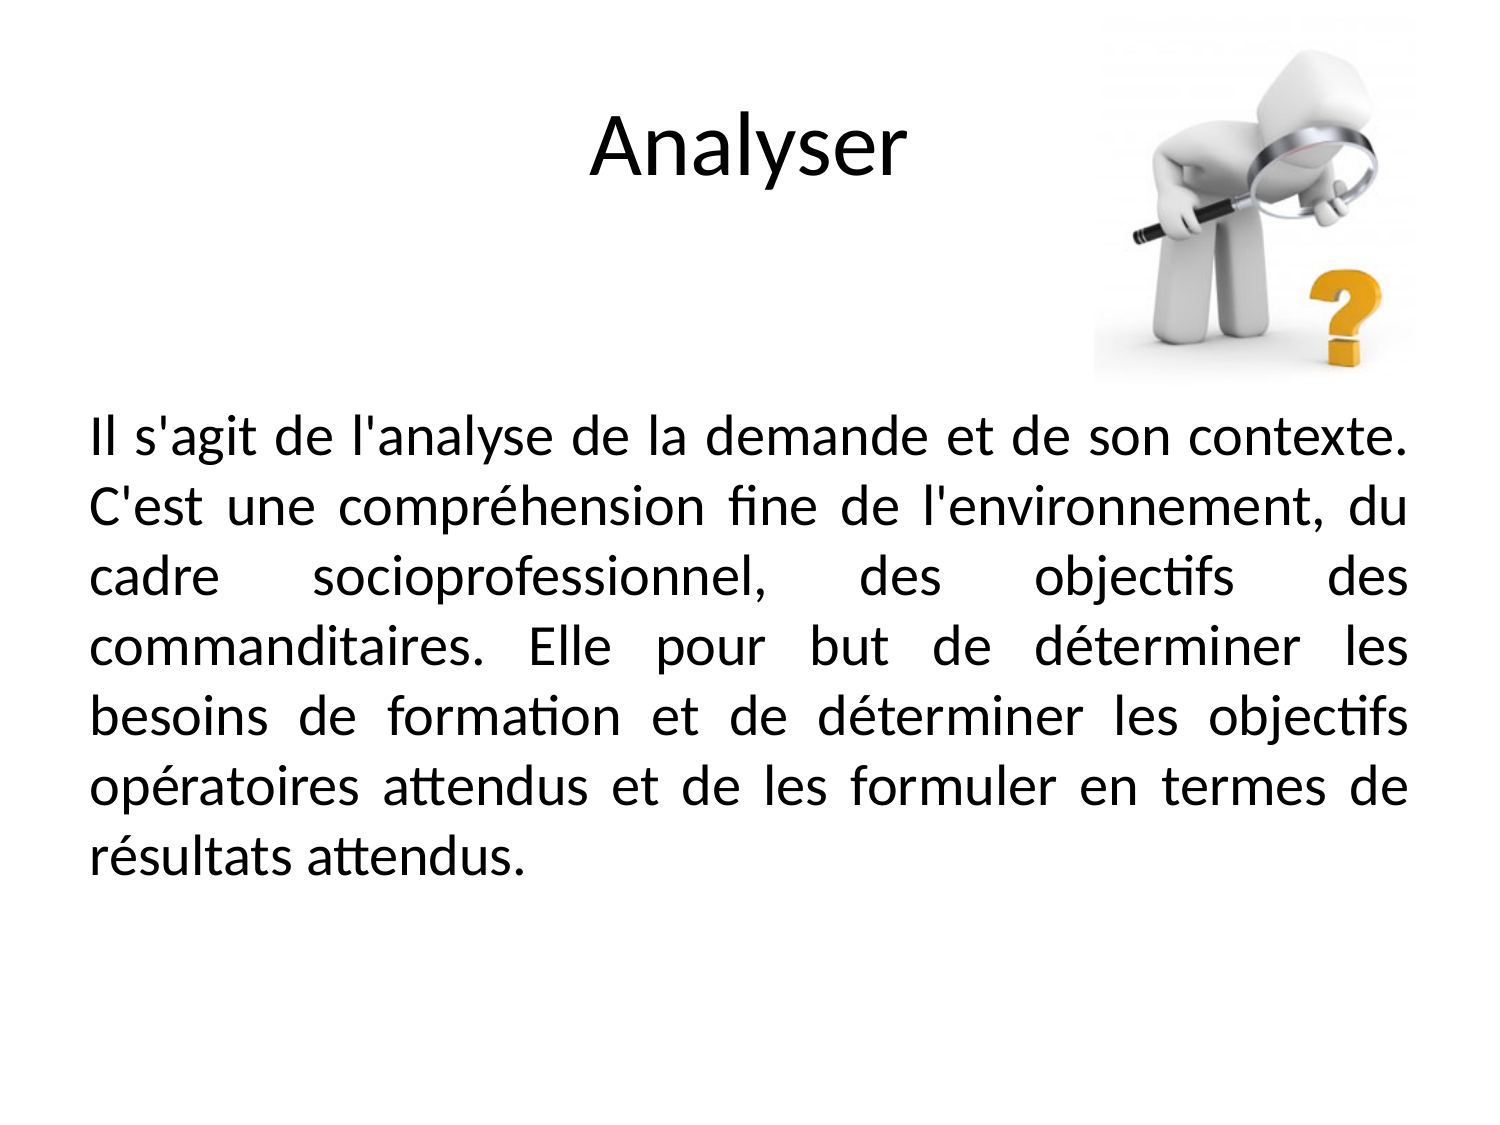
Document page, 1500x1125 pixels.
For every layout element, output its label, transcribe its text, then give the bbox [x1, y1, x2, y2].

list Il s'agit de l'analyse de la demande et de son contexte. C'est une compréhension fine de l'environnement, du cadre socioprofessionnel, des objectifs des commanditaires. Elle pour but de déterminer les besoins de formation et de déterminer les objectifs opératoires attendus et de les formuler en termes de résultats attendus. [75, 389, 1425, 1005]
title Analyser [75, 45, 1092, 233]
picture [1092, 0, 1436, 385]
